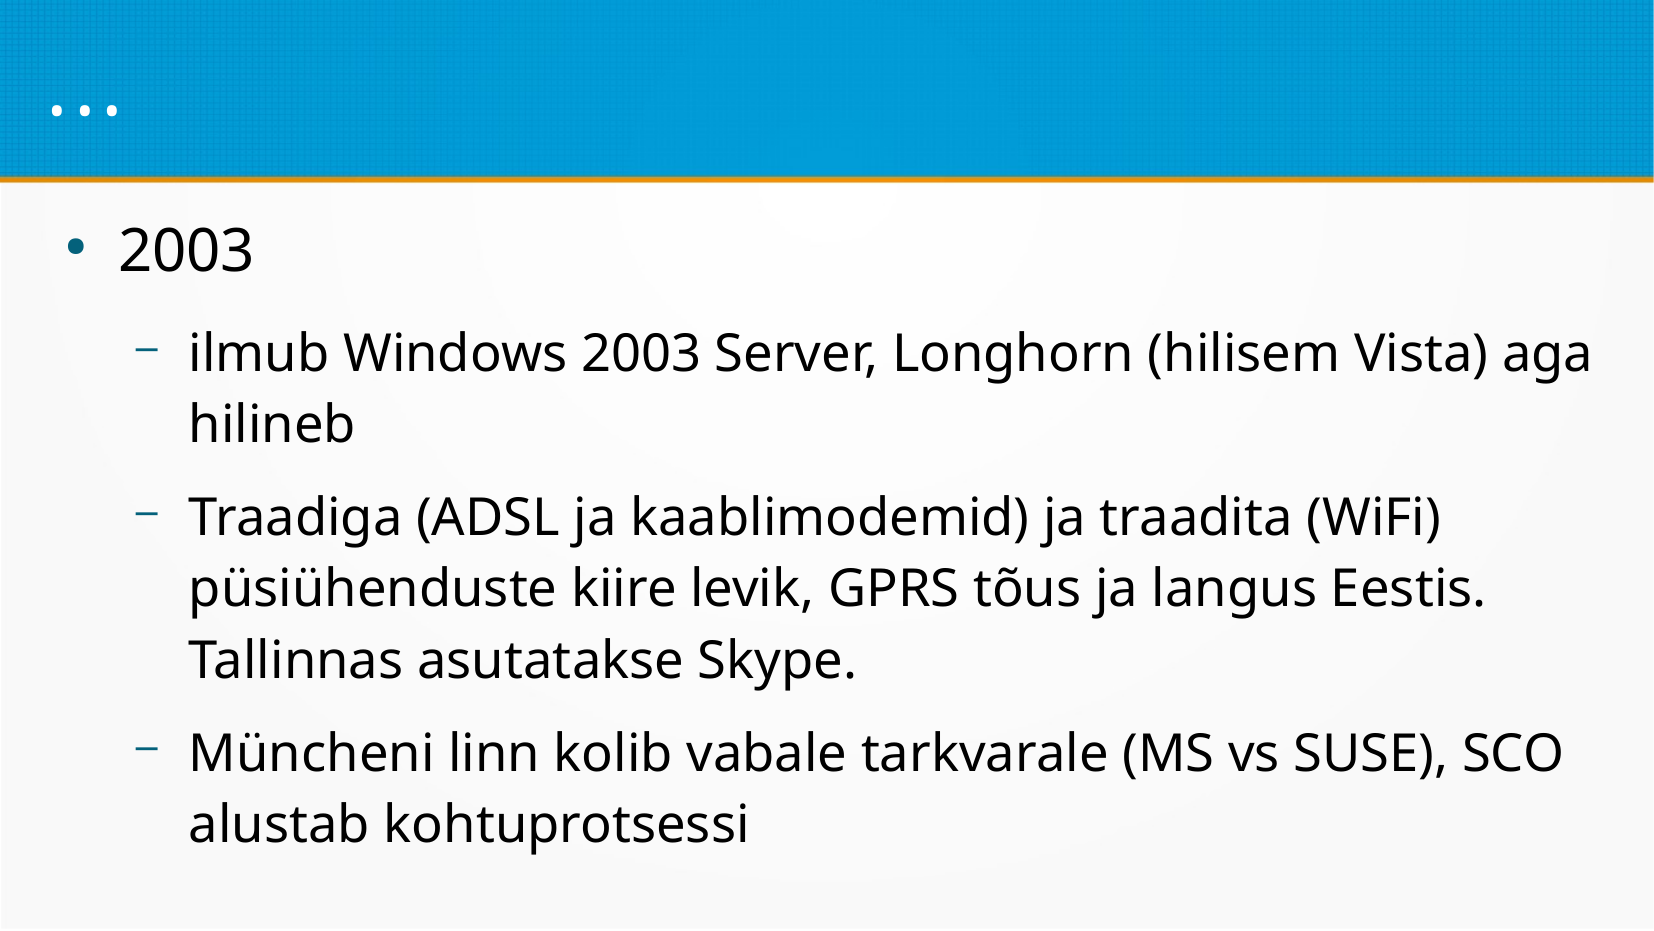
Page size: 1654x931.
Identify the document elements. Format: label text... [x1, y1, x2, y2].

title ... [43, 0, 1619, 149]
list 2003 ilmub Windows 2003 Server, Longhorn (hilisem Vista) aga hilineb Traadiga (ADSL ja kaablimodemid) ja traadita (WiFi) püsiühenduste kiire levik, GPRS tõus ja langus Eestis. Tallinnas asutatakse Skype. Müncheni linn kolib vabale tarkvarale (MS vs SUSE), SCO alustab kohtuprotsessi [47, 207, 1607, 896]
picture [0, 175, 1654, 931]
